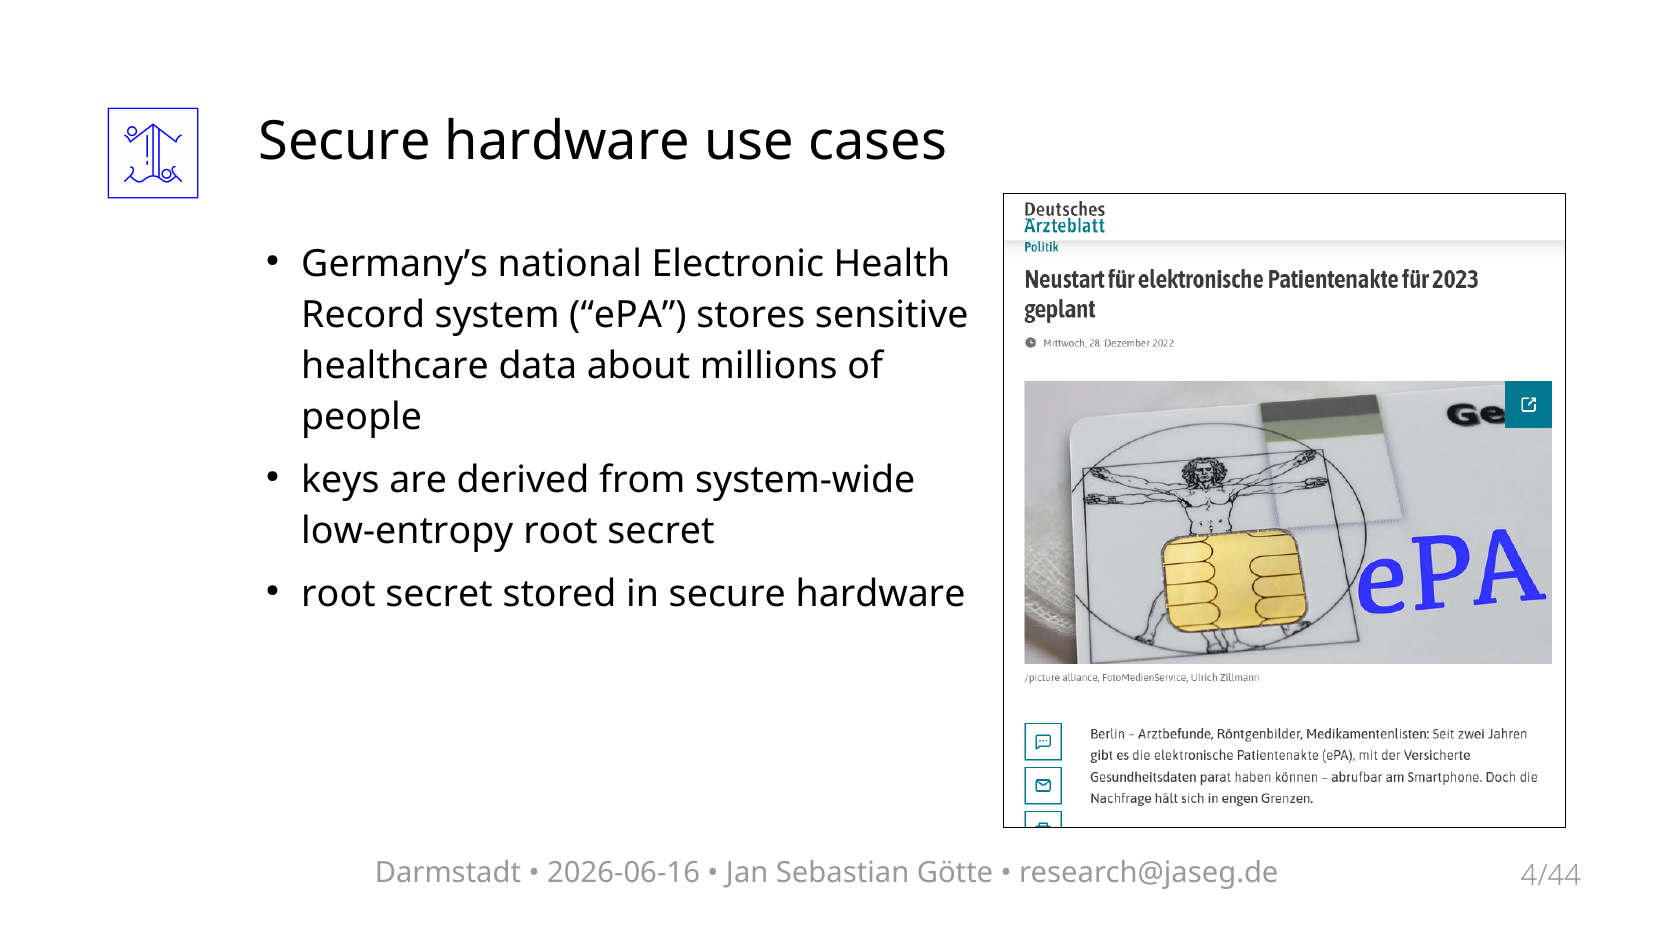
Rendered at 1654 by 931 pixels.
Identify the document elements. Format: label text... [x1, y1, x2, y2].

text_box Secure hardware use cases [243, 93, 1543, 213]
text_box Germany’s national Electronic Health Record system (“ePA”) stores sensitive healthcare data about millions of people keys are derived from system-wide low-entropy root secret root secret stored in secure hardware [265, 236, 975, 783]
picture [99, 99, 207, 207]
picture [1003, 193, 1565, 827]
